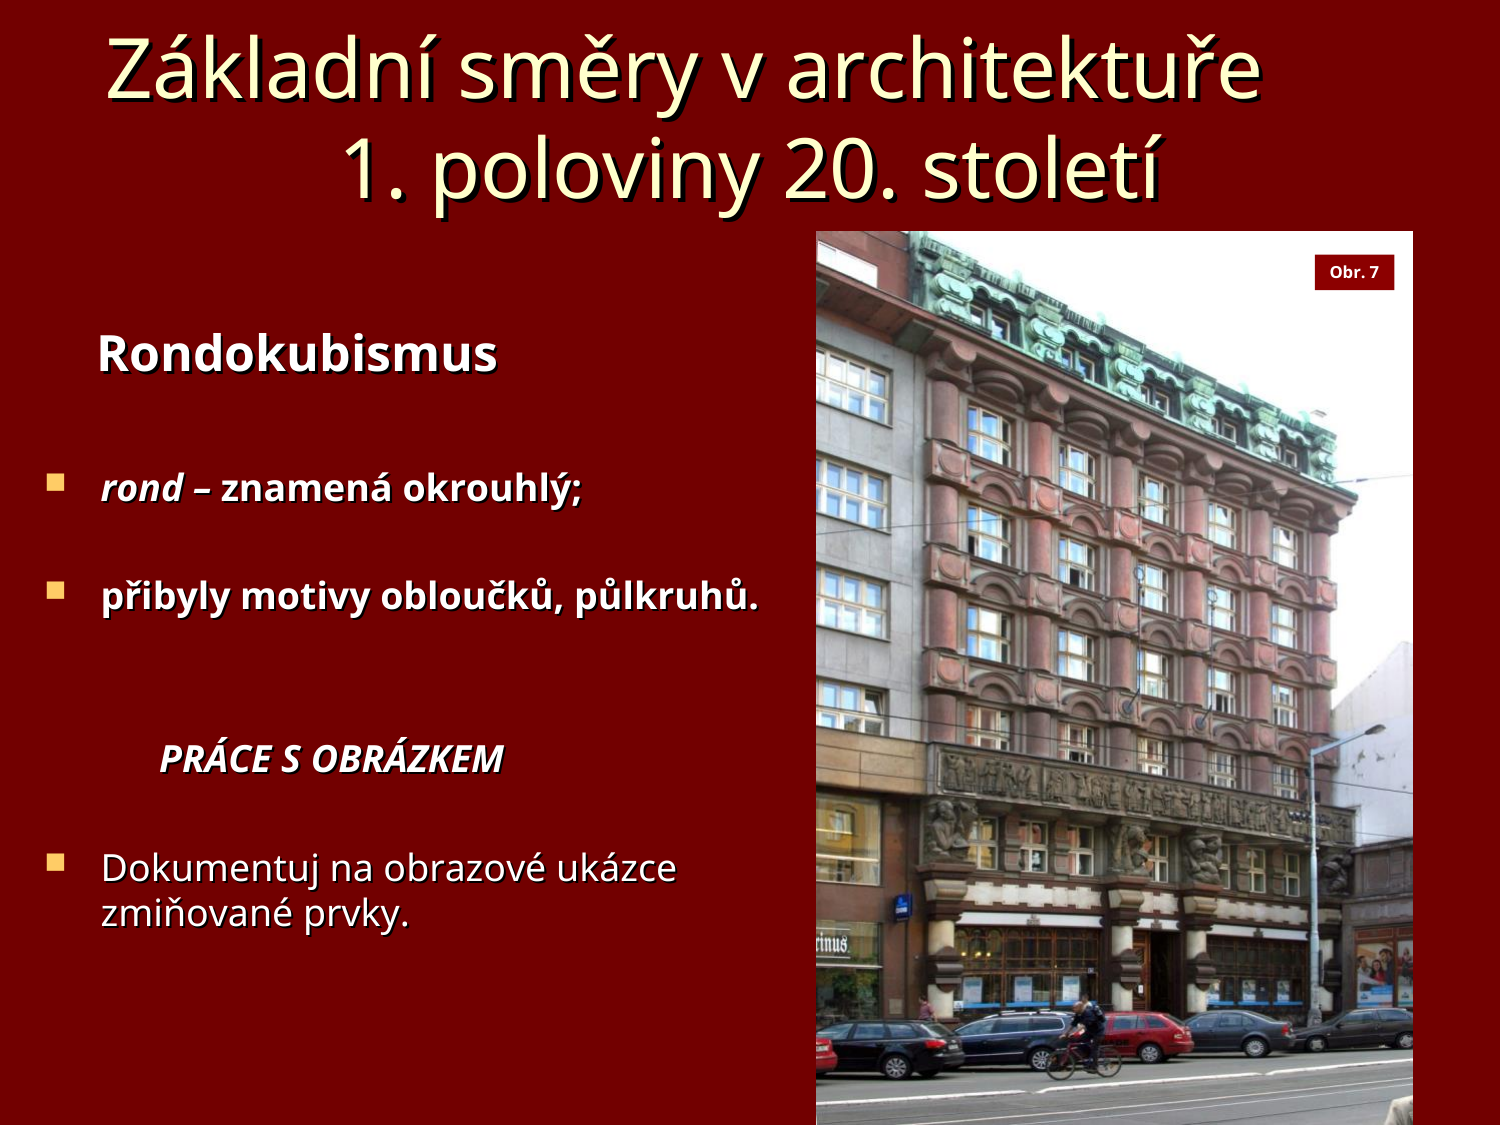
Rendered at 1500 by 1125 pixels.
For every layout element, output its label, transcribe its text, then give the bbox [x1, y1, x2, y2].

text_box Obr. 7 [1314, 254, 1395, 291]
title Základní směry v architektuře 1. poloviny 20. století [75, 7, 1426, 223]
list Rondokubismus rond – znamená okrouhlý; přibyly motivy obloučků, půlkruhů. PRÁCE S OBRÁZKEM Dokumentuj na obrazové ukázce zmiňované prvky. [29, 314, 798, 1125]
text_box [816, 231, 1413, 1125]
